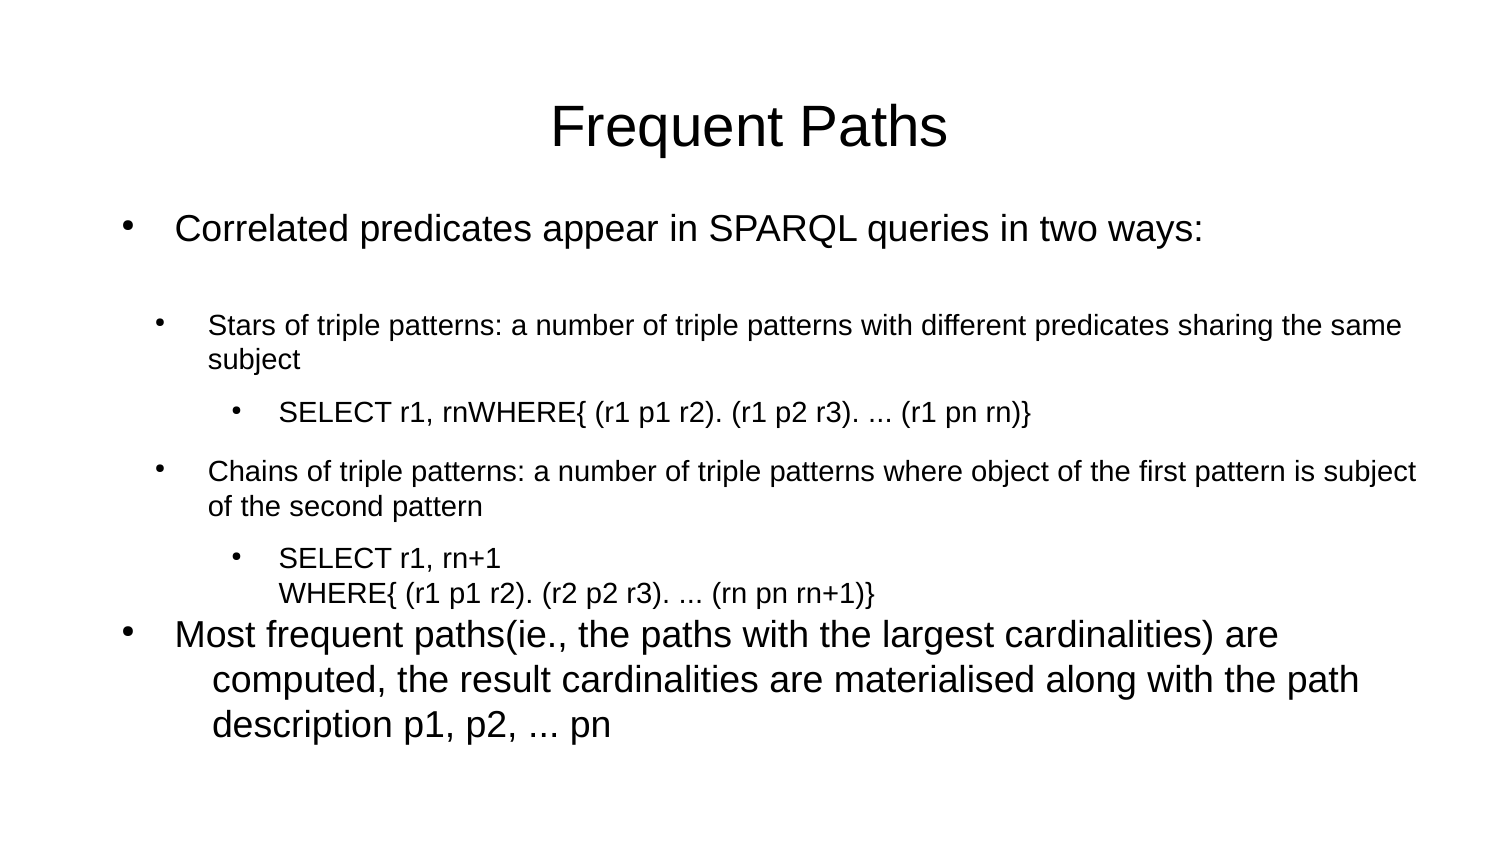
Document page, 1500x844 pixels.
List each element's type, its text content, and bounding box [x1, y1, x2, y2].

title Frequent Paths [51, 72, 1449, 167]
list Correlated predicates appear in SPARQL queries in two ways: Stars of triple patterns: a number of triple patterns with different predicates sharing the same subject SELECT r1, rnWHERE{ (r1 p1 r2). (r1 p2 r3). ... (r1 pn rn)} Chains of triple patterns: a number of triple patterns where object of the first pattern is subject of the second pattern SELECT r1, rn+1 WHERE{ (r1 p1 r2). (r2 p2 r3). ... (rn pn rn+1)} Most frequent paths(ie., the paths with the largest cardinalities) are computed, the result cardinalities are materialised along with the path description p1, p2, ... pn [51, 189, 1449, 750]
